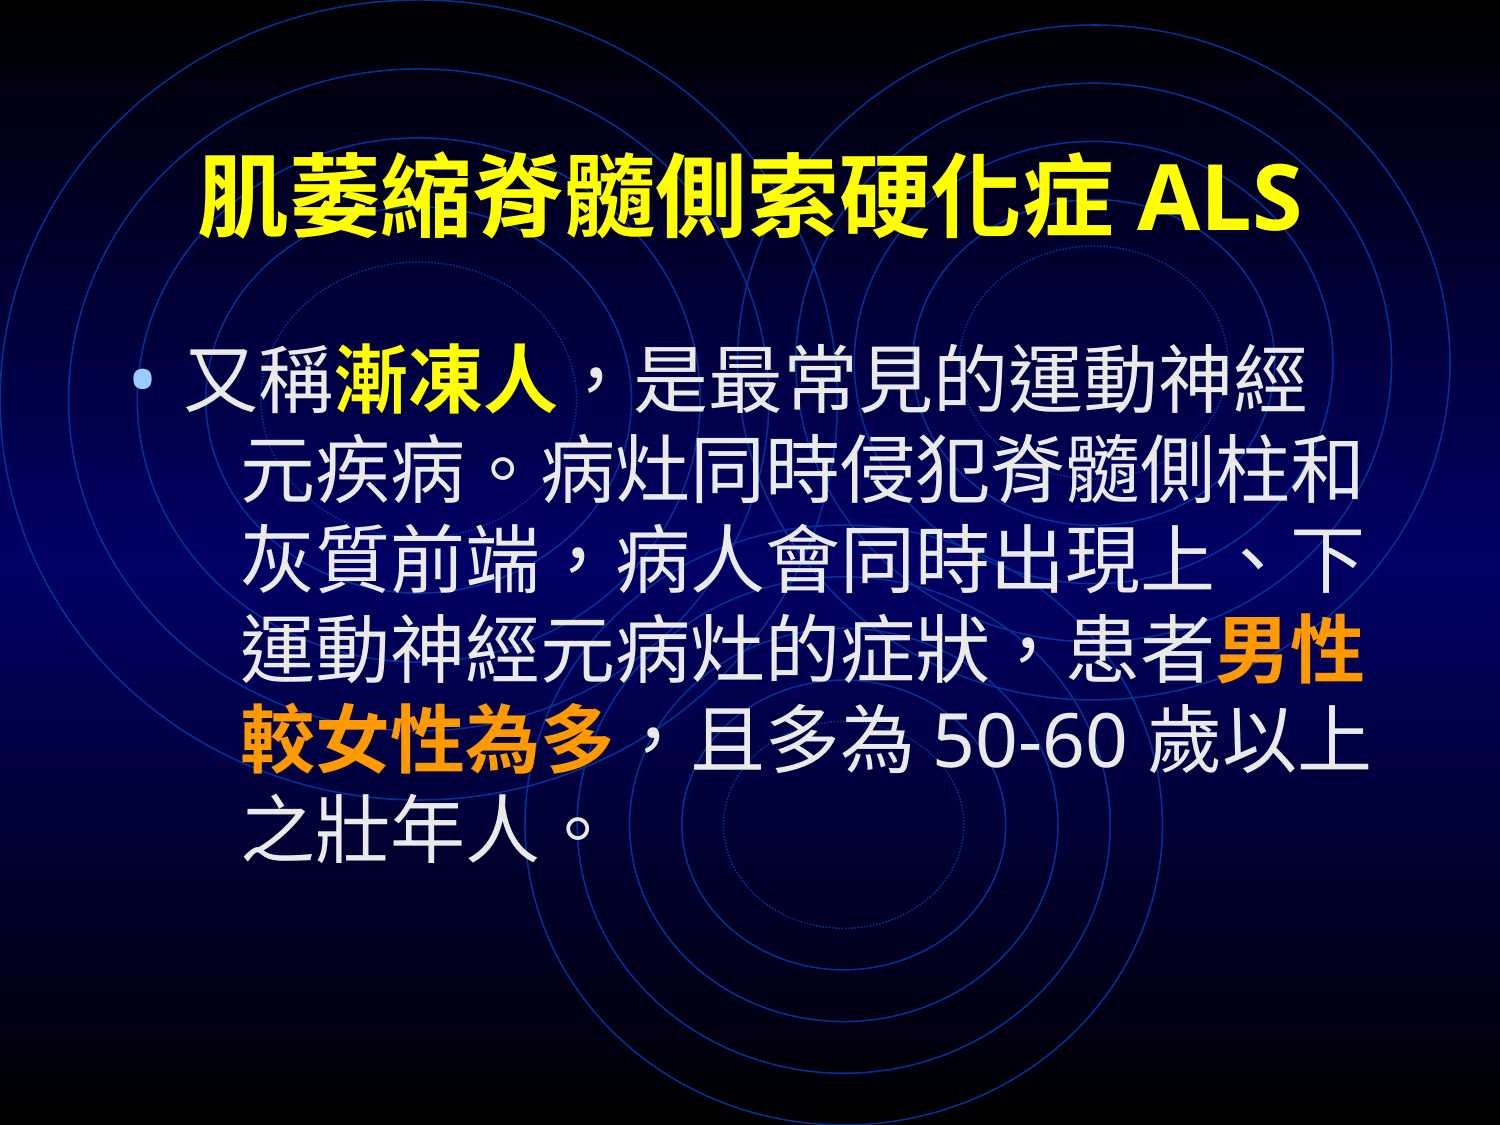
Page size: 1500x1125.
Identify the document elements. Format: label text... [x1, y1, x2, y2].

text_box 肌萎縮脊髓側索硬化症ALS [113, 100, 1388, 287]
text_box 又稱漸凍人，是最常見的運動神經元疾病。病灶同時侵犯脊髓側柱和灰質前端，病人會同時出現上、下運動神經元病灶的症狀，患者男性較女性為多，且多為50-60歲以上之壯年人。 [113, 325, 1388, 1000]
